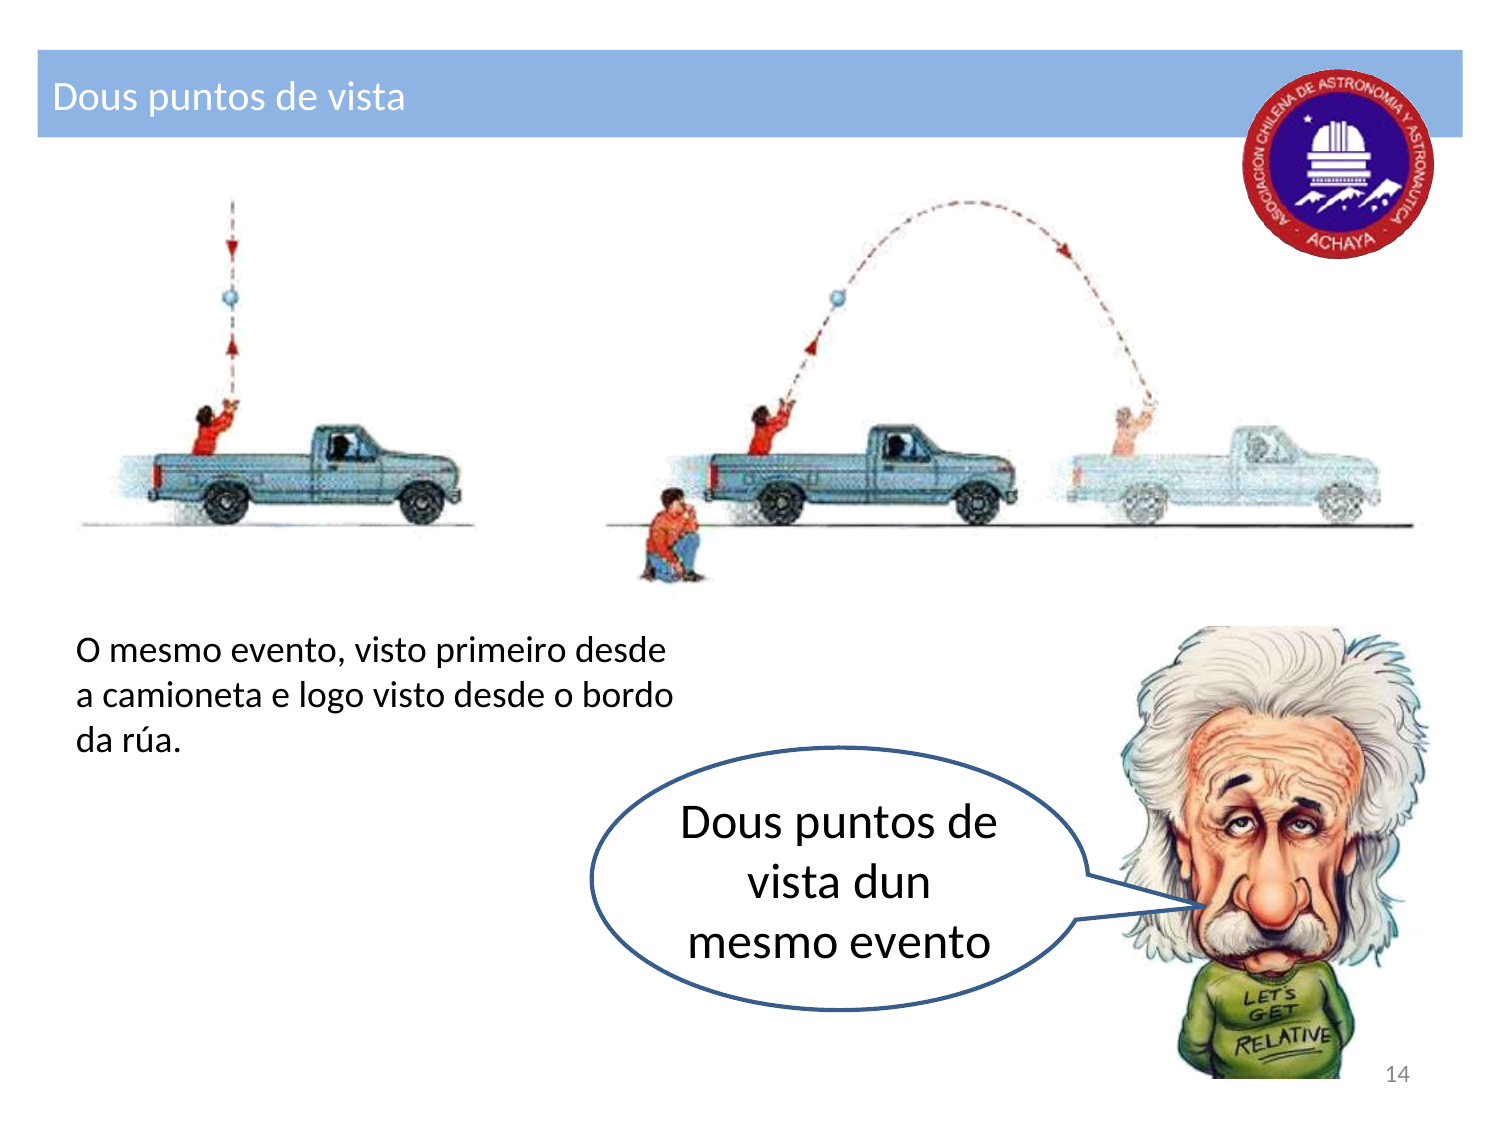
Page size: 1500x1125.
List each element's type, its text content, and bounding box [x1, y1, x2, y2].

picture [62, 67, 1452, 1079]
text_box Dous puntos de vista dun mesmo evento [591, 747, 1206, 1011]
text_box <número> [1074, 1042, 1426, 1103]
text_box Dous puntos de vista [37, 49, 1463, 138]
text_box O mesmo evento, visto primeiro desde a camioneta e logo visto desde o bordo da rúa. [61, 616, 698, 768]
